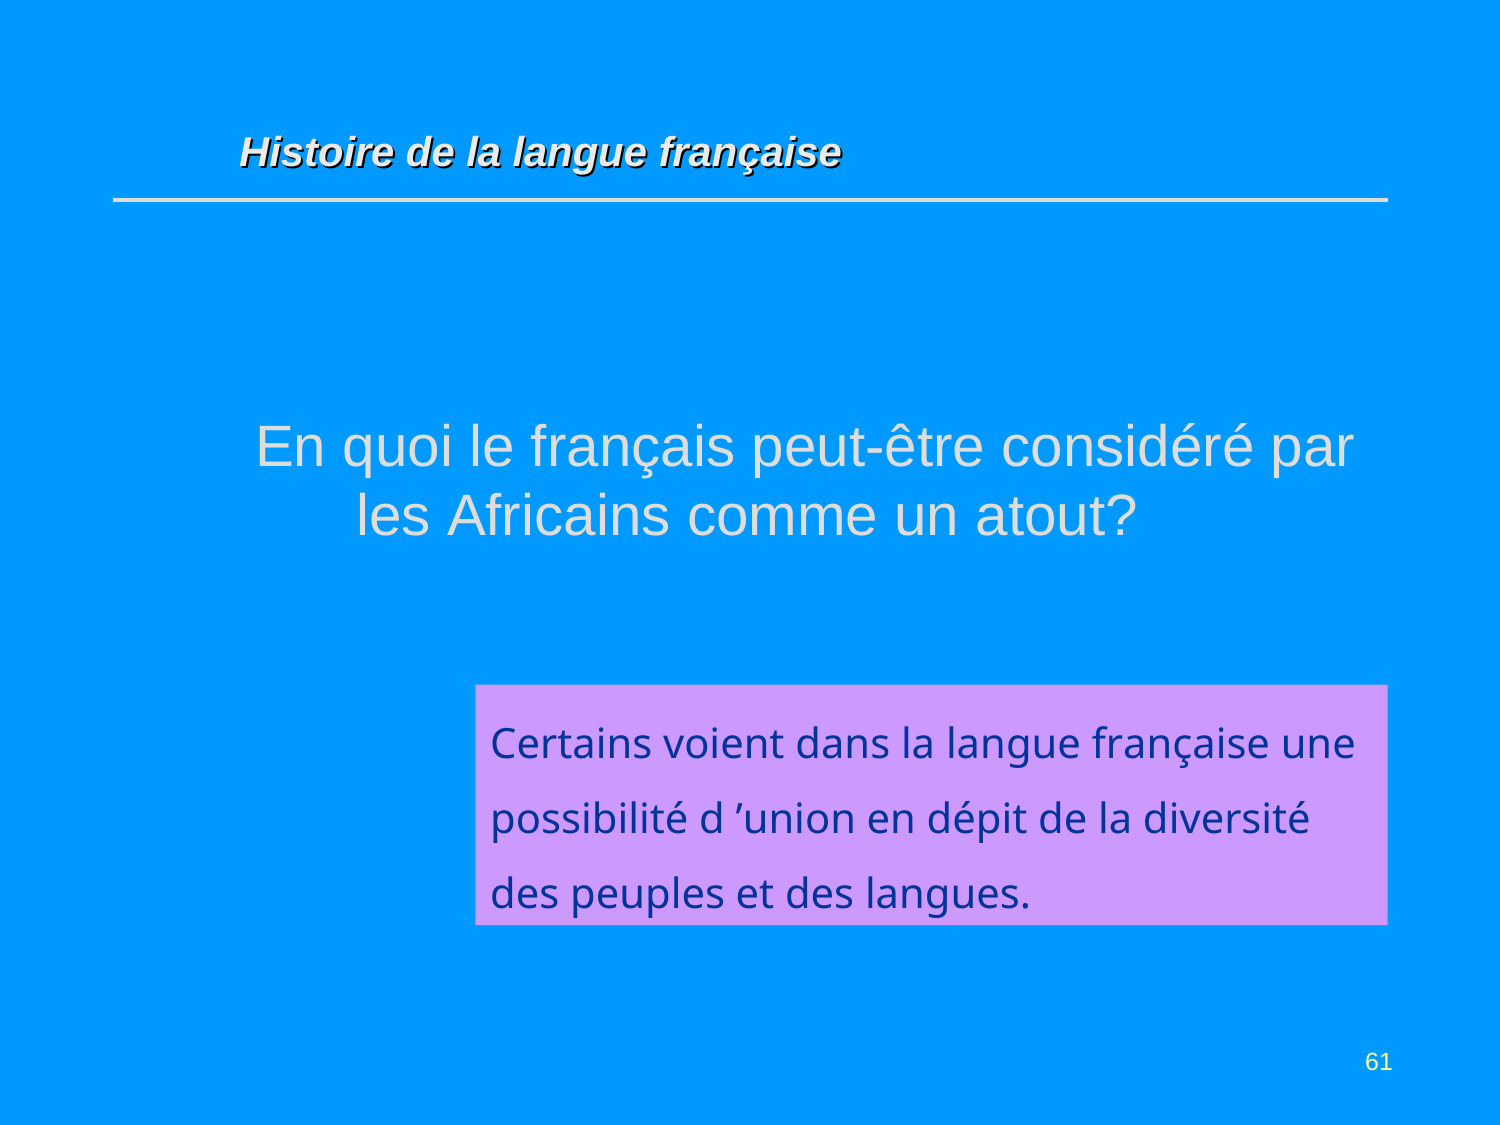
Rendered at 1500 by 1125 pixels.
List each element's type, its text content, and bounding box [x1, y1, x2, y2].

text_box Histoire de la langue française [224, 116, 858, 183]
text_box Certains voient dans la langue française une possibilité d ’union en dépit de la diversité des peuples et des langues. [475, 684, 1388, 926]
text_box En quoi le français peut-être considéré par les Africains comme un atout? [237, 399, 1375, 556]
